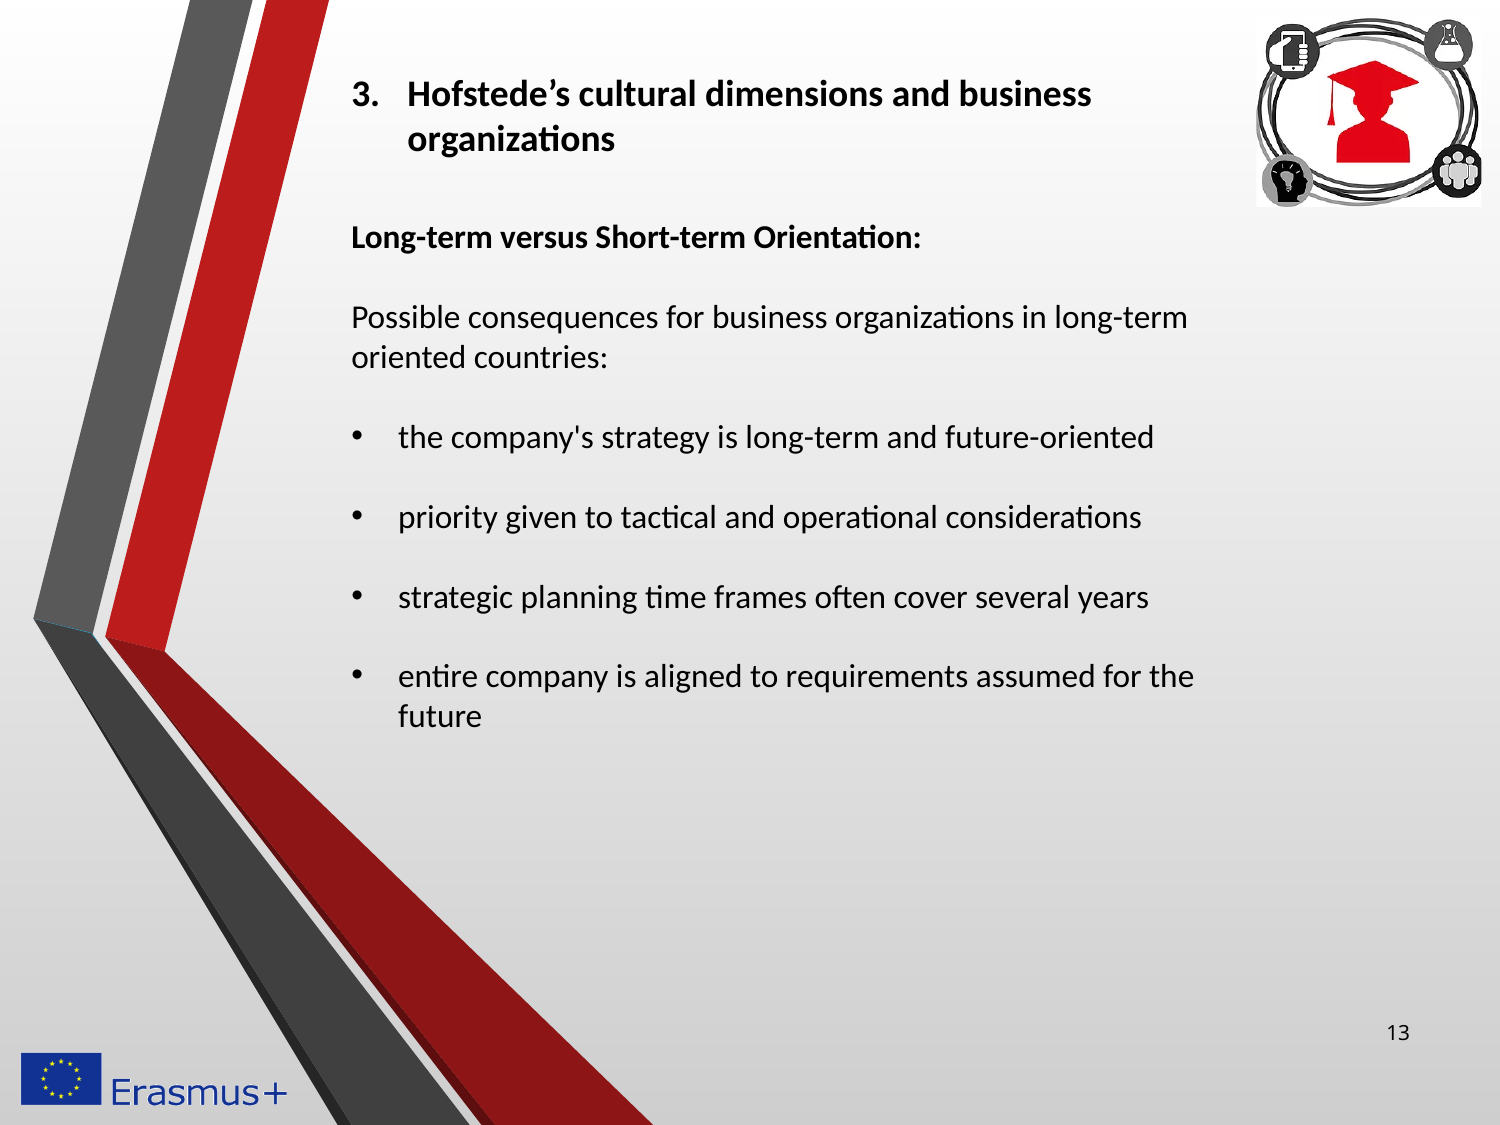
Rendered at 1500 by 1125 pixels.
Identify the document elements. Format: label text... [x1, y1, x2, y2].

picture [5, 1037, 302, 1120]
slide_number <numer> [1357, 1003, 1425, 1064]
picture [1256, 18, 1482, 207]
text_box Hofstede’s cultural dimensions and business organizations [336, 61, 1247, 167]
chart [1257, 19, 1483, 209]
text_box Long-term versus Short-term Orientation: Possible consequences for business organizations in long-term oriented countries: the company's strategy is long-term and future-oriented priority given to tactical and operational considerations strategic planning time frames often cover several years entire company is aligned to requirements assumed for the future [336, 208, 1258, 822]
